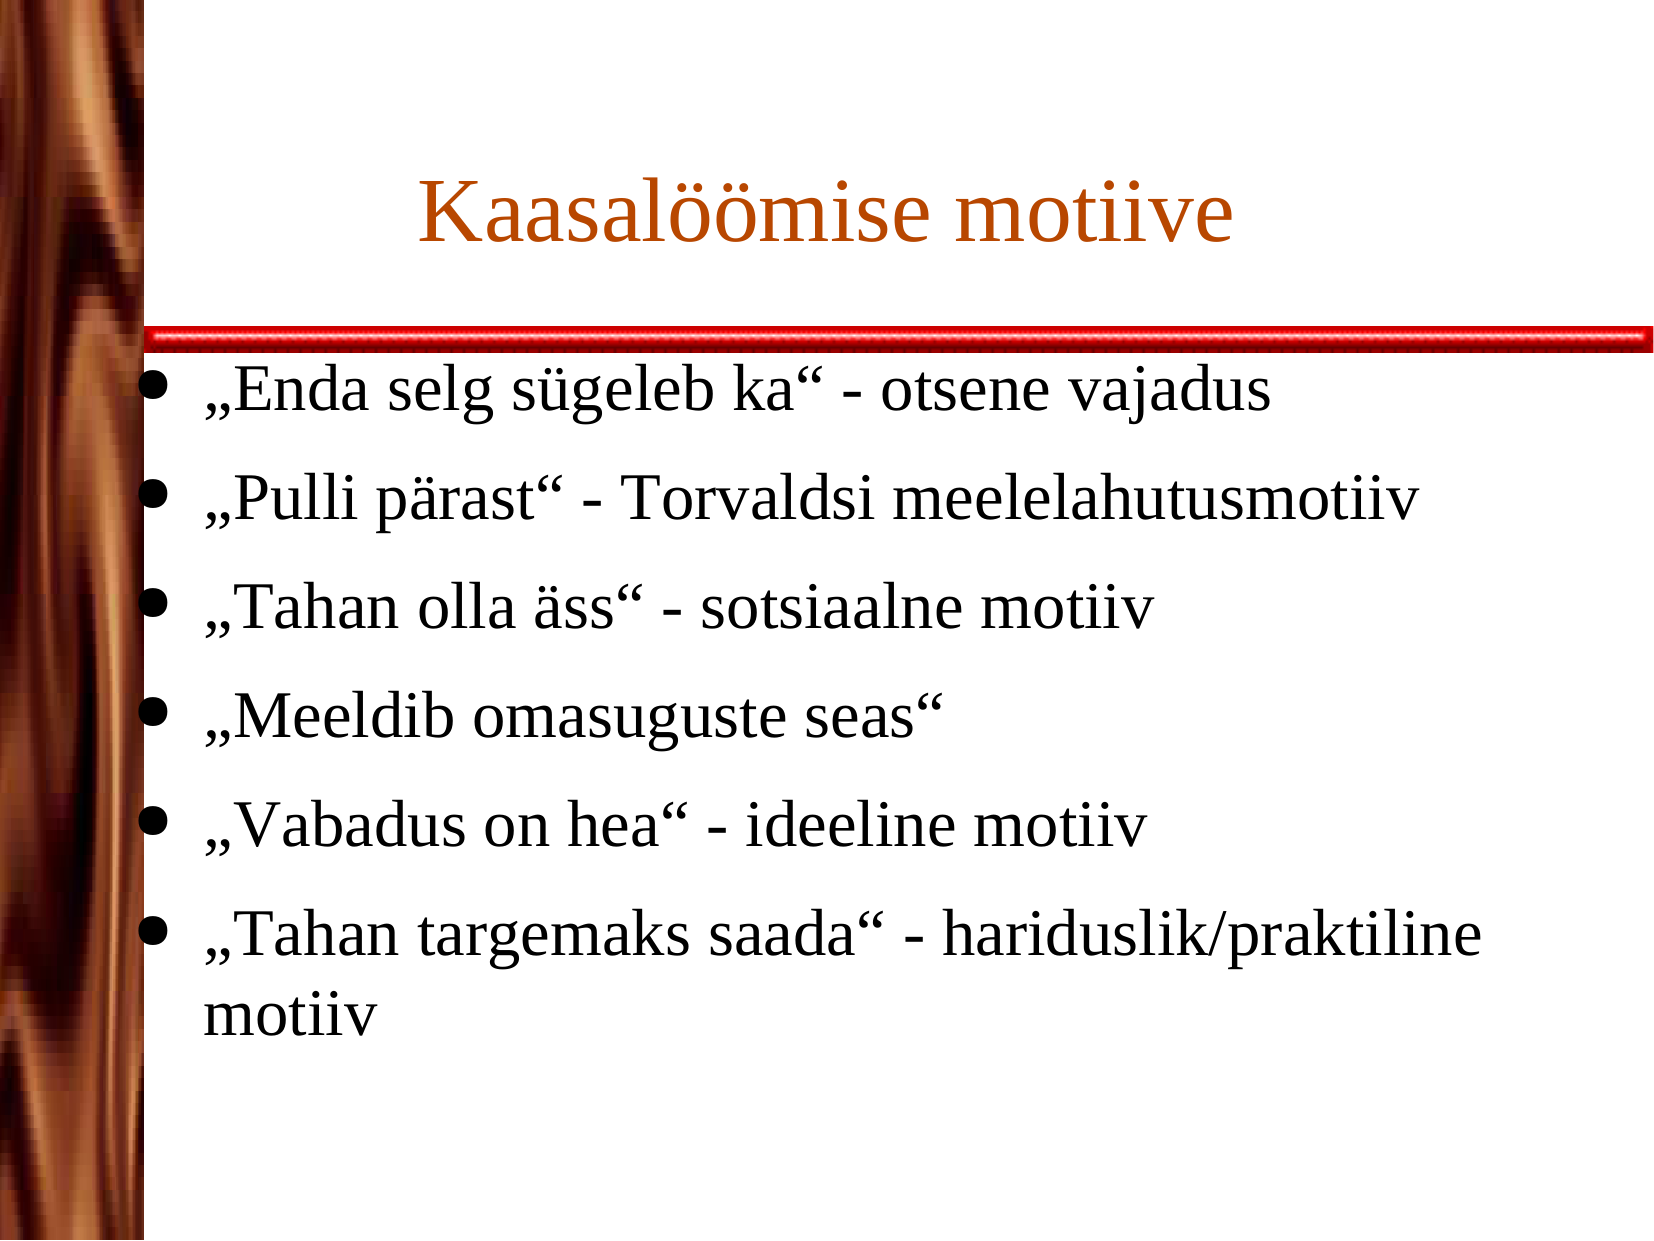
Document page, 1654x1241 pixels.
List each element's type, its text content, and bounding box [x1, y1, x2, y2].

list „Enda selg sügeleb ka“ - otsene vajadus „Pulli pärast“ - Torvaldsi meelelahutusmotiiv „Tahan olla äss“ - sotsiaalne motiiv „Meeldib omasuguste seas“ „Vabadus on hea“ - ideeline motiiv „Tahan targemaks saada“ - hariduslik/praktiline motiiv [121, 344, 1533, 1126]
title Kaasalöömise motiive [121, 100, 1533, 312]
picture [0, 0, 1654, 1240]
